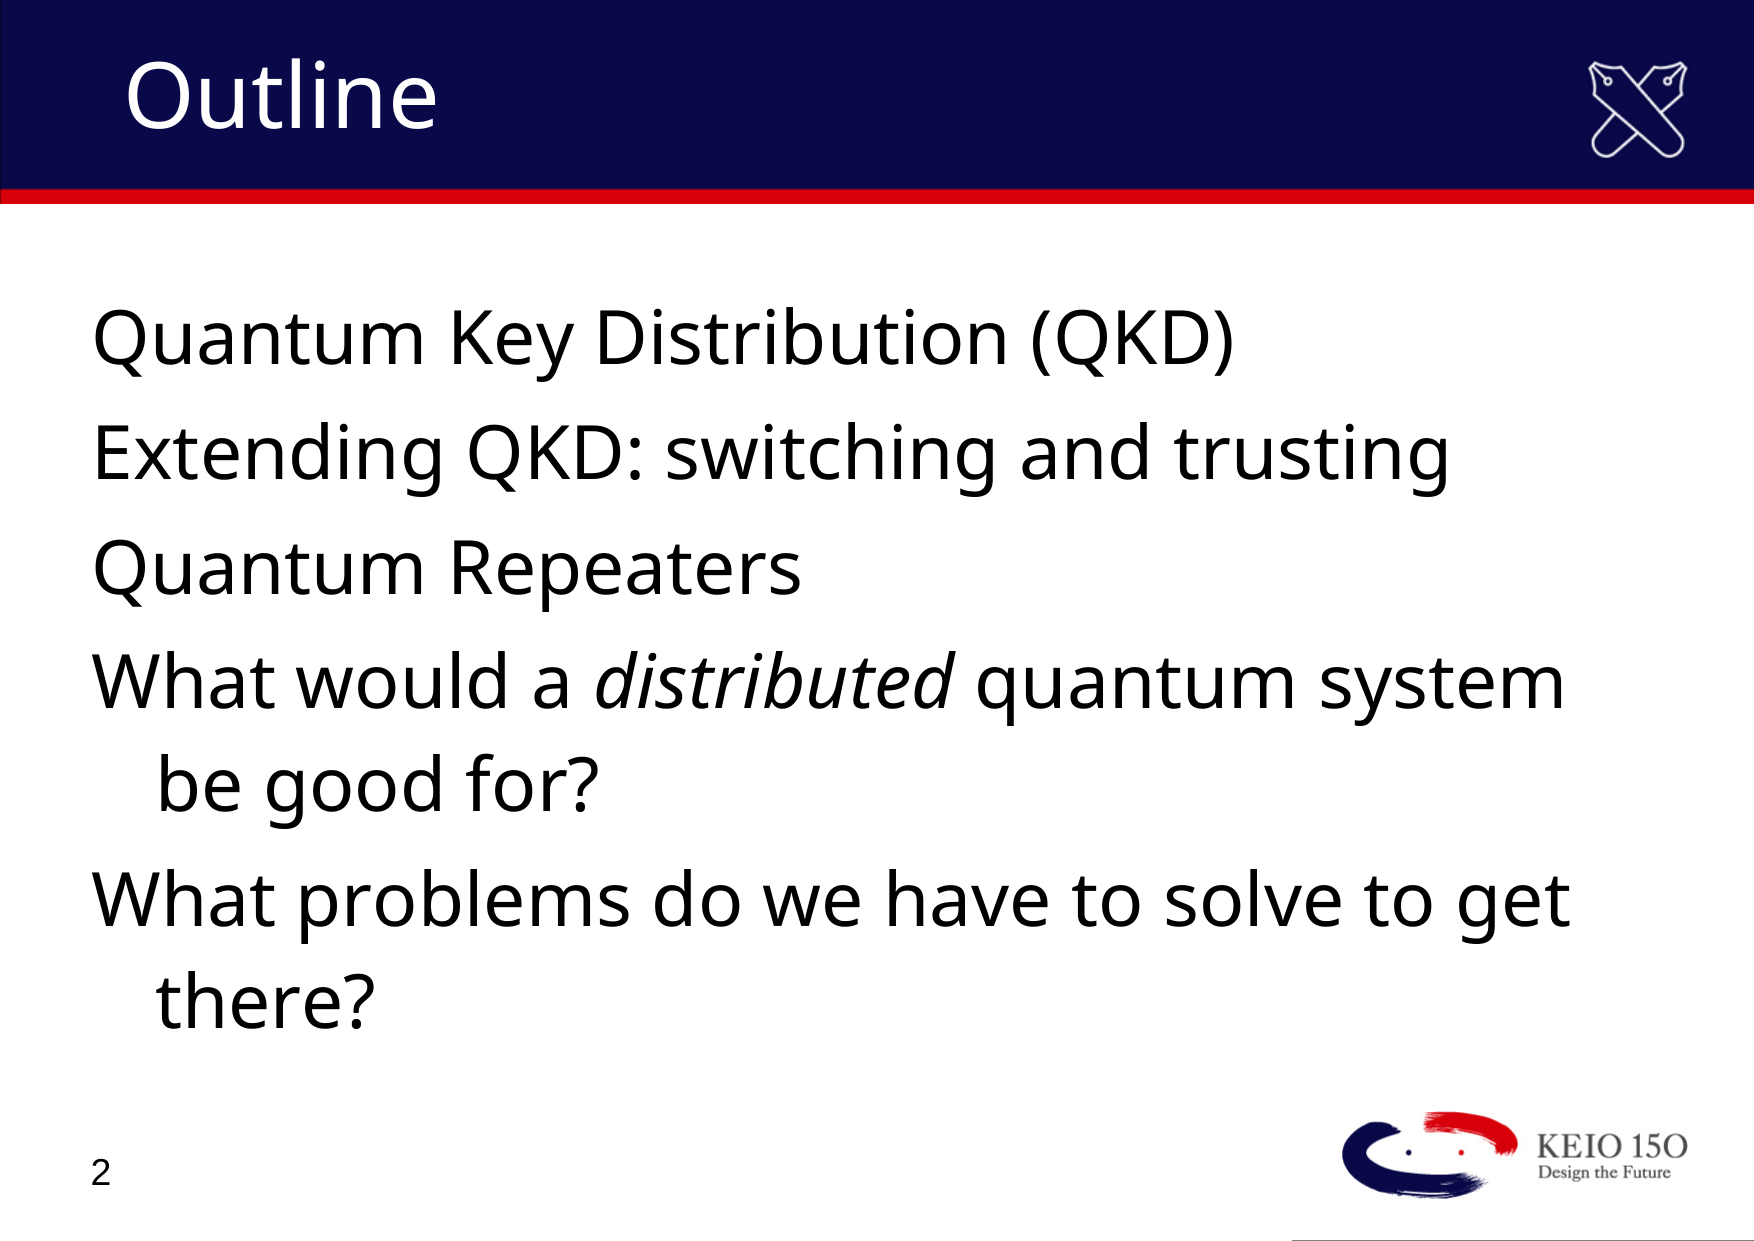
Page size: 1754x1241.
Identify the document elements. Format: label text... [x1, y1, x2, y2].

picture [0, 0, 1754, 204]
picture [1292, 1064, 1754, 1241]
title Outline [87, 14, 1527, 172]
list Quantum Key Distribution (QKD) Extending QKD: switching and trusting Quantum Repeaters What would a distributed quantum system be good for? What problems do we have to solve to get there? [91, 284, 1670, 941]
